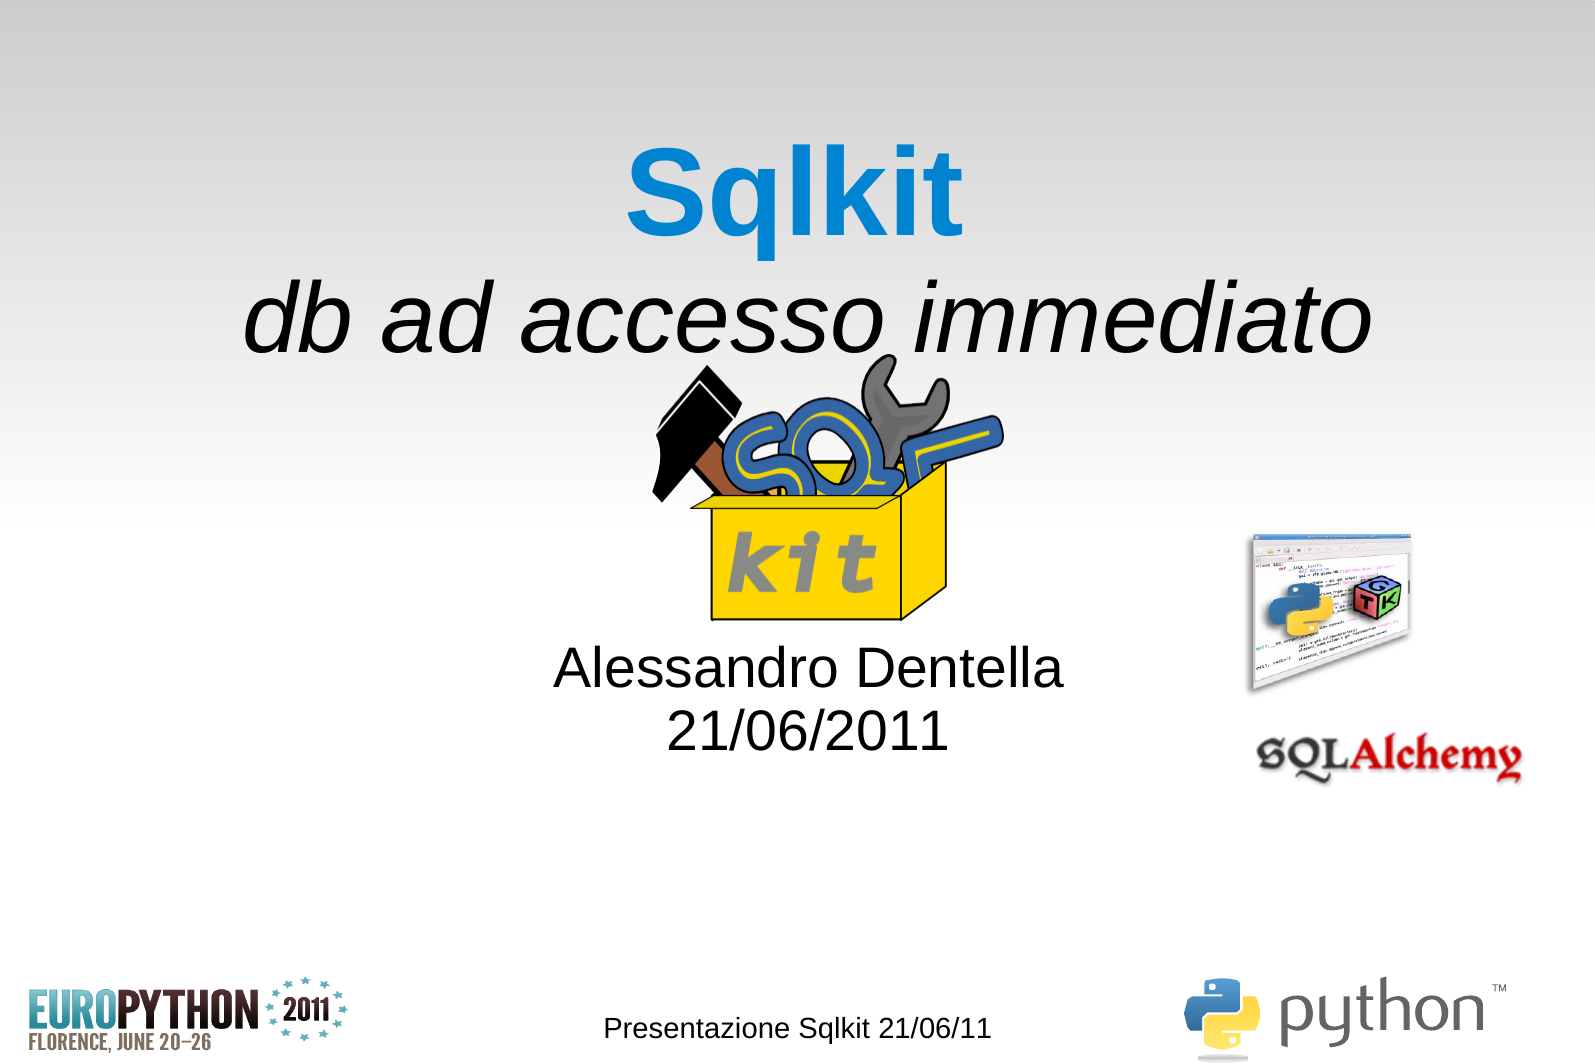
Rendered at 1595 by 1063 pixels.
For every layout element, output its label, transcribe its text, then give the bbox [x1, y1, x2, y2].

picture [1240, 531, 1414, 699]
text_box Alessandro Dentella 21/06/2011 [74, 253, 1510, 955]
picture [29, 974, 355, 1058]
picture [650, 354, 1004, 621]
text_box Sqlkit db ad accesso immediato [227, 115, 1390, 382]
picture [1241, 715, 1536, 798]
